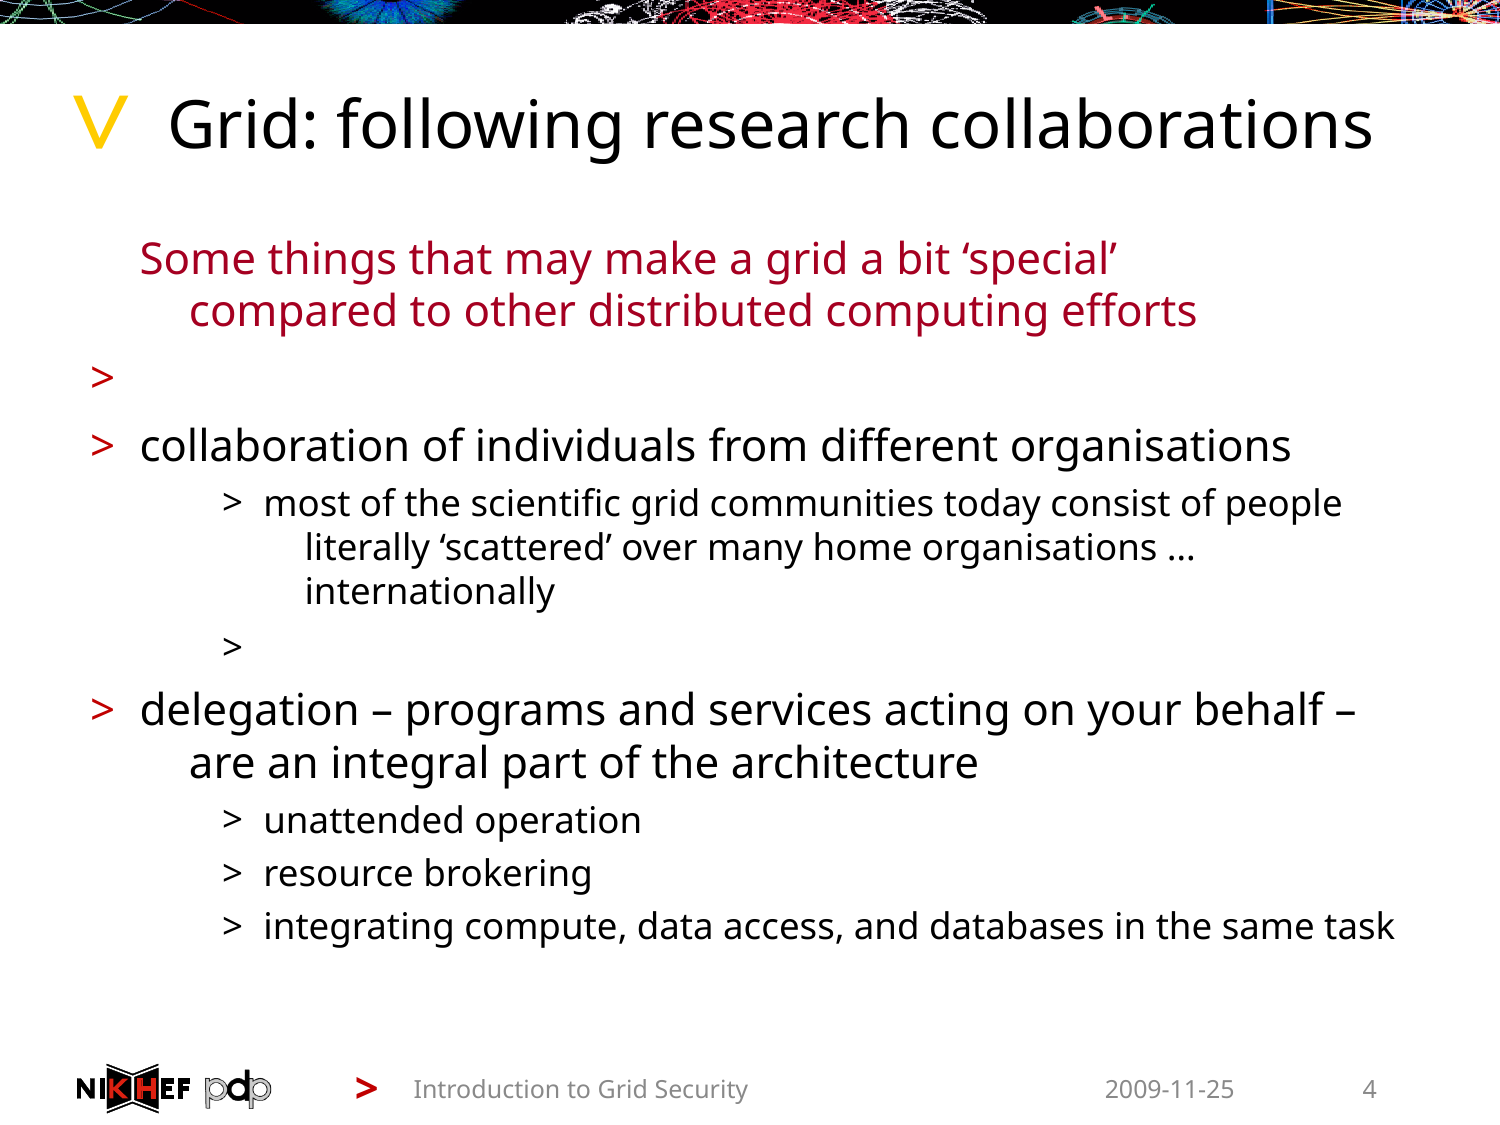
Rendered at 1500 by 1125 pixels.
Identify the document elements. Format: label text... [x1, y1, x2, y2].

text_box 2009-11-25 [1089, 1066, 1266, 1103]
title Grid: following research collaborations [152, 56, 1426, 188]
text_box 5 [1347, 1066, 1426, 1102]
text_box Introduction to Grid Security [398, 1066, 938, 1103]
list Some things that may make a grid a bit ‘special’ compared to other distributed computing efforts collaboration of individuals from different organisations most of the scientific grid communities today consist of people literally ‘scattered’ over many home organisations … internationally delegation – programs and services acting on your behalf – are an integral part of the architecture unattended operation resource brokering integrating compute, data access, and databases in the same task [75, 222, 1426, 1005]
